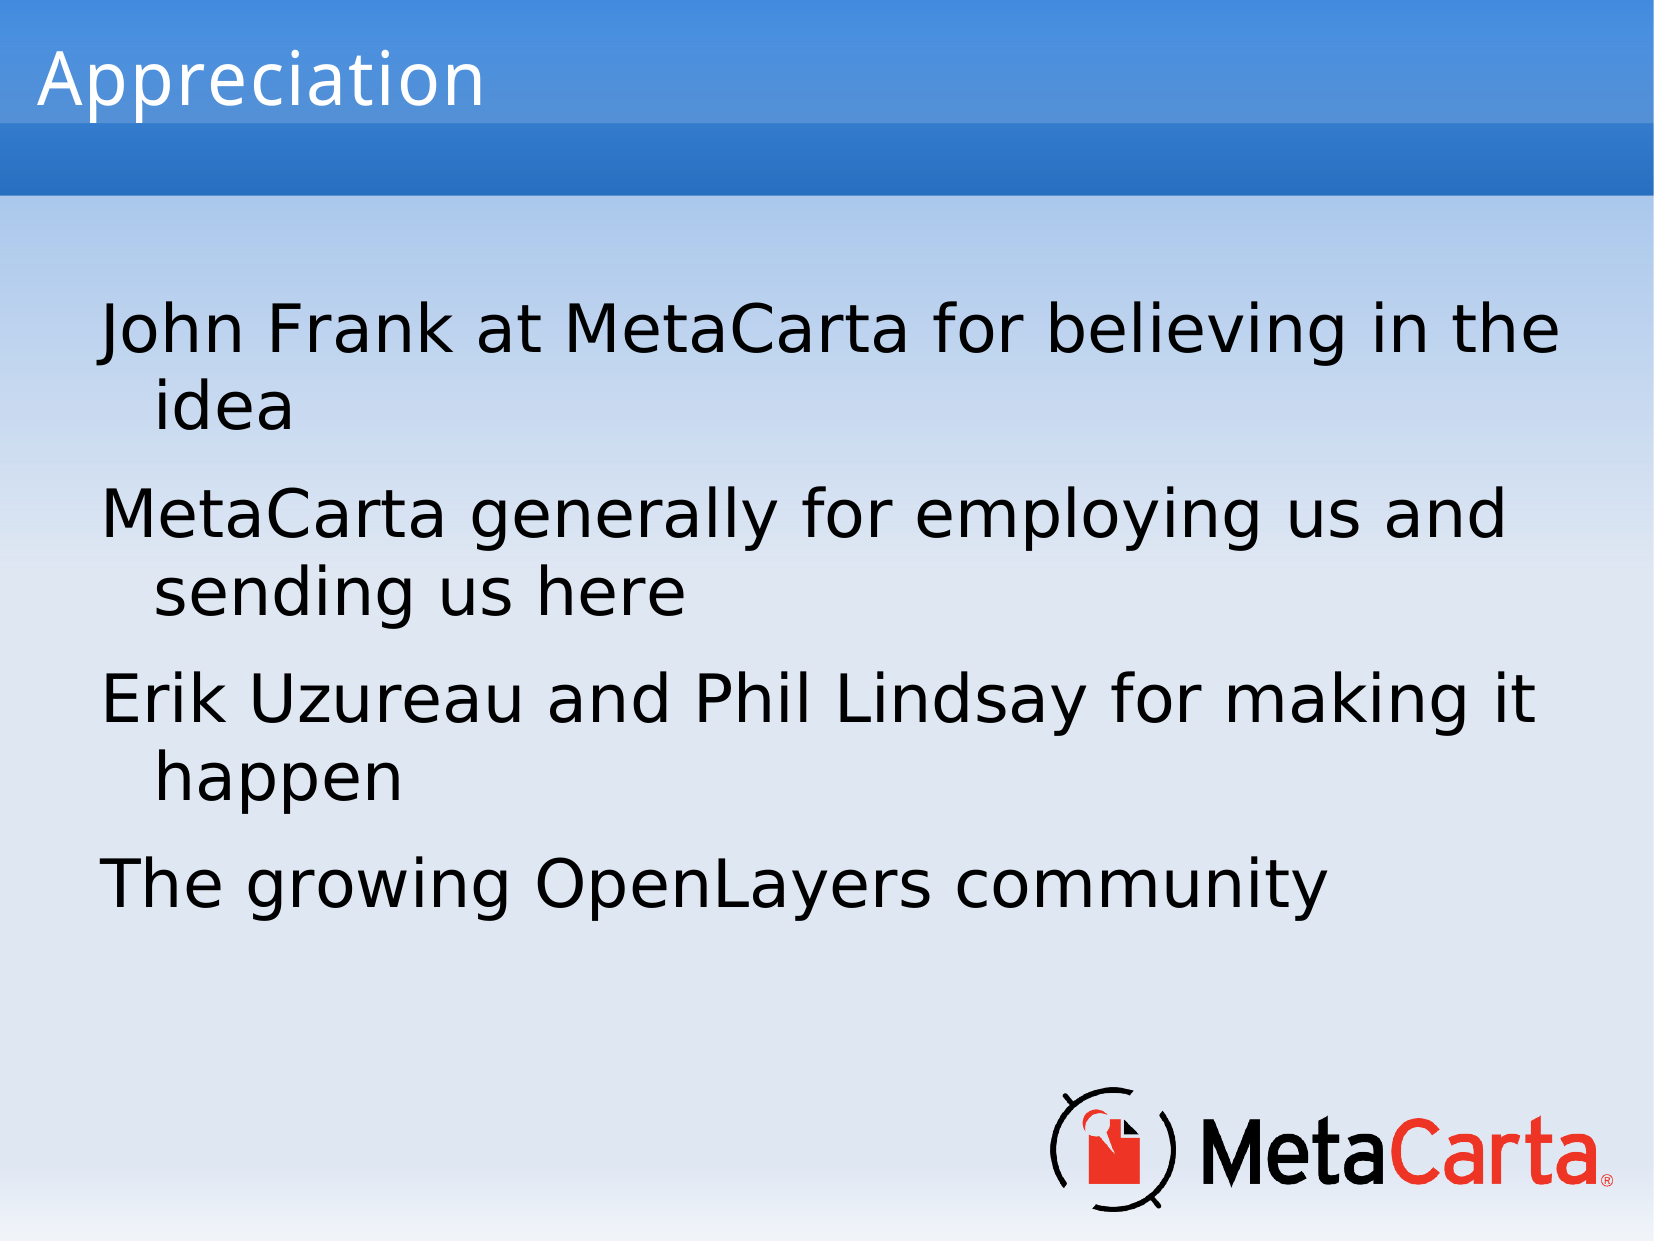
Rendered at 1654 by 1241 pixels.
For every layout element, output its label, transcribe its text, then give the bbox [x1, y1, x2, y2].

title Appreciation [37, 2, 1463, 151]
list John Frank at MetaCarta for believing in the idea MetaCarta generally for employing us and sending us here Erik Uzureau and Phil Lindsay for making it happen The growing OpenLayers community [82, 290, 1571, 1109]
picture [0, 0, 1654, 1241]
